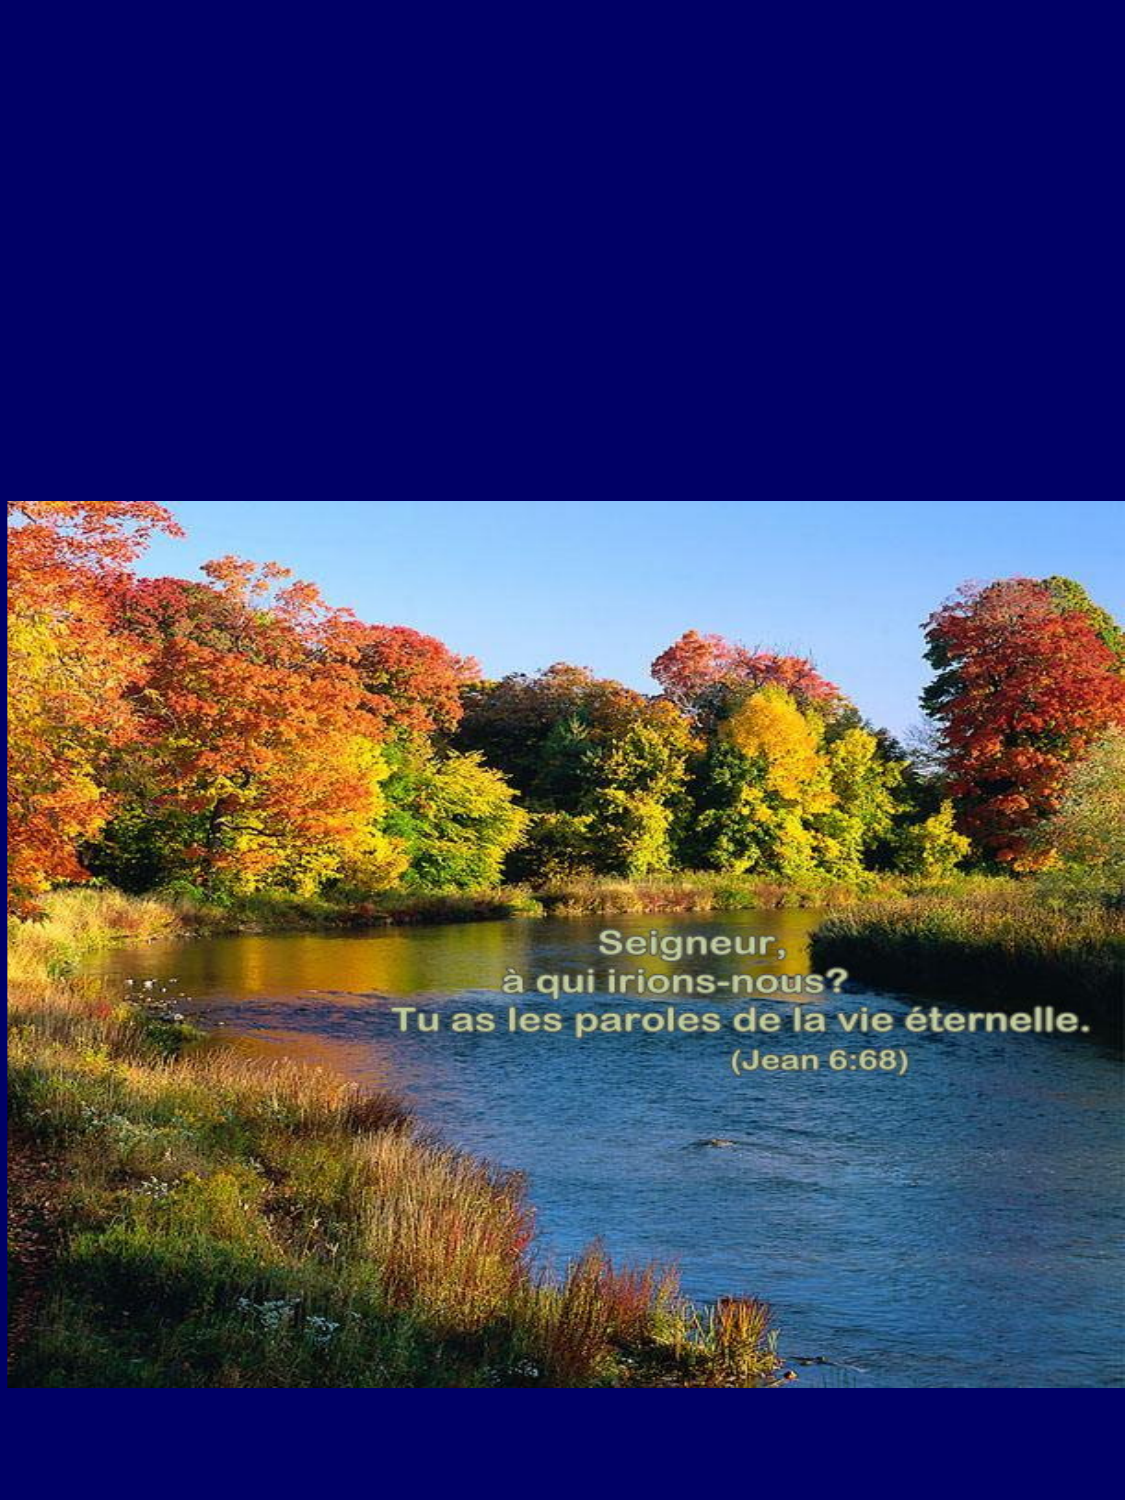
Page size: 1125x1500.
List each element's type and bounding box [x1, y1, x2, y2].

picture [7, 501, 1125, 1388]
